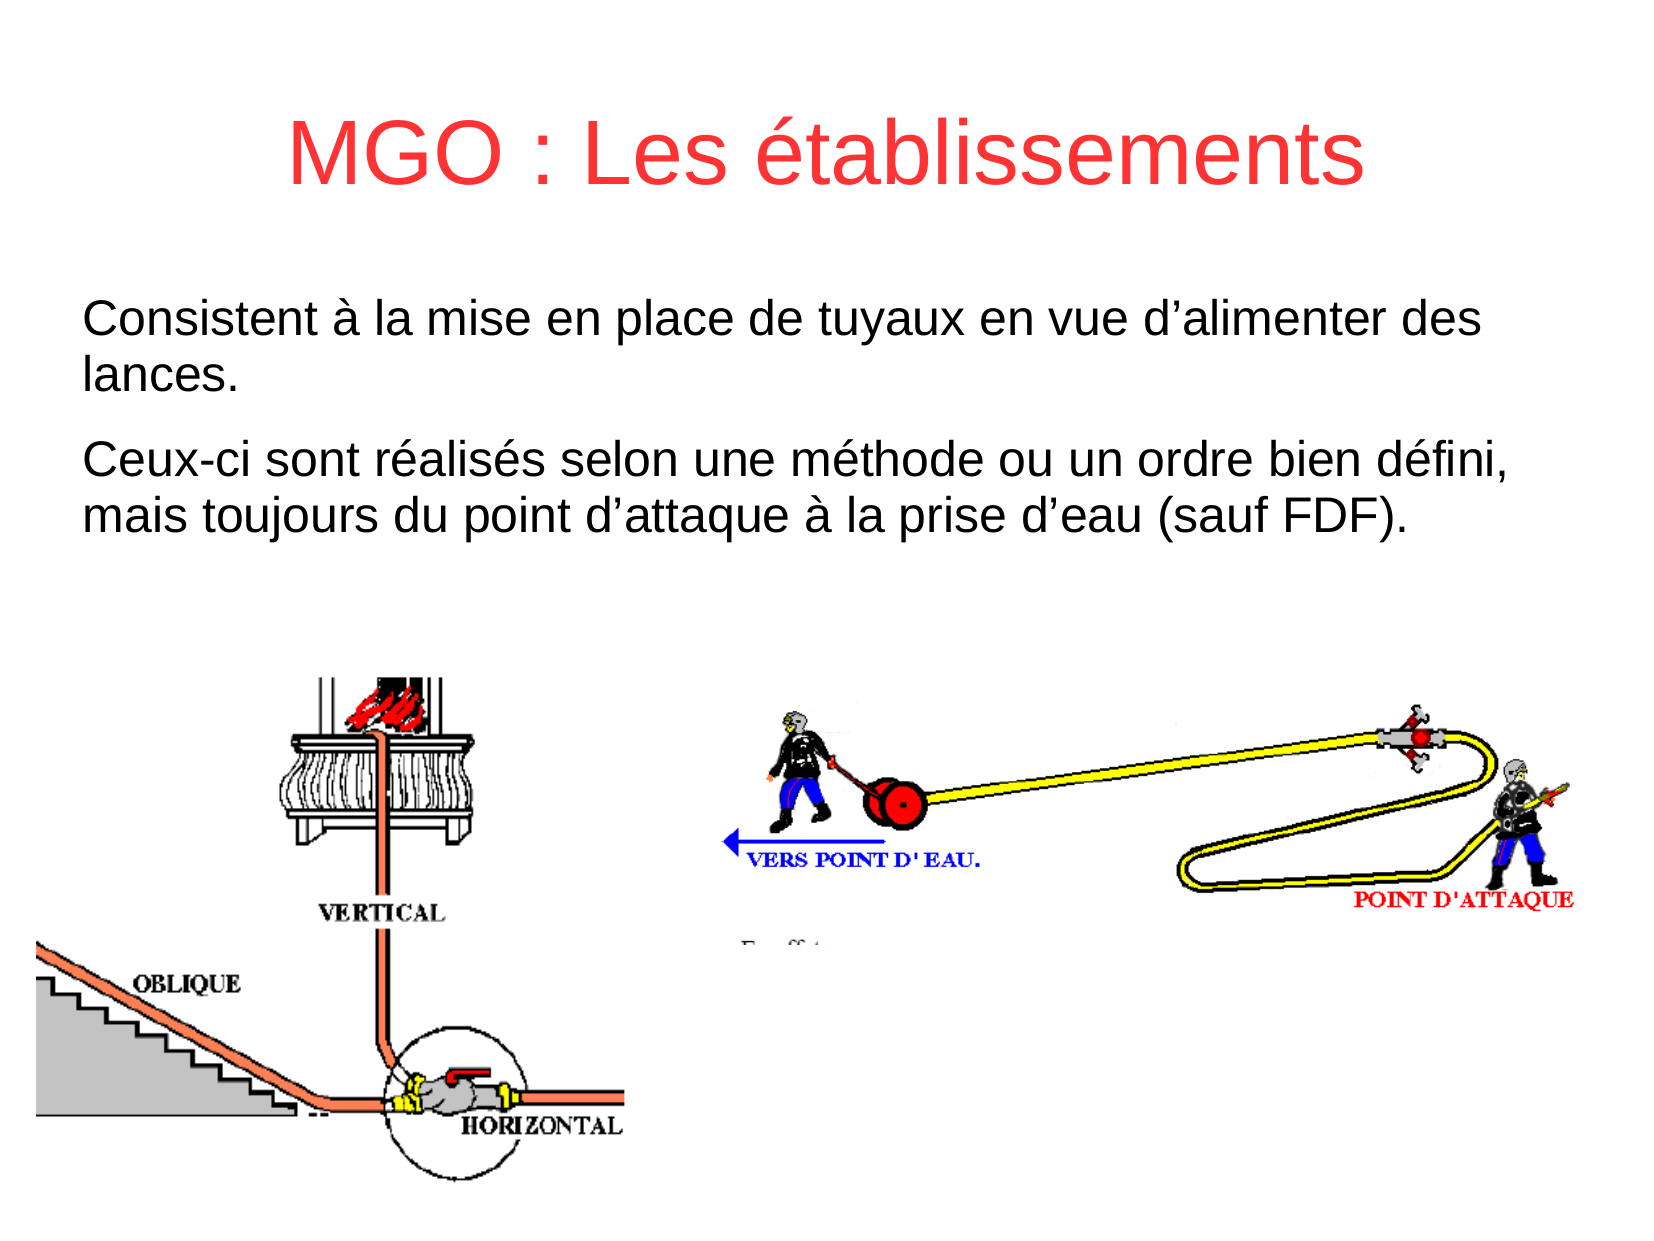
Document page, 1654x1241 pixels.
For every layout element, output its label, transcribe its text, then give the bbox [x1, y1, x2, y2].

title MGO : Les établissements [82, 49, 1571, 257]
picture [699, 684, 1607, 945]
list Consistent à la mise en place de tuyaux en vue d’alimenter des lances. Ceux-ci sont réalisés selon une méthode ou un ordre bien défini, mais toujours du point d’attaque à la prise d’eau (sauf FDF). [82, 290, 1571, 886]
picture [36, 637, 662, 1193]
